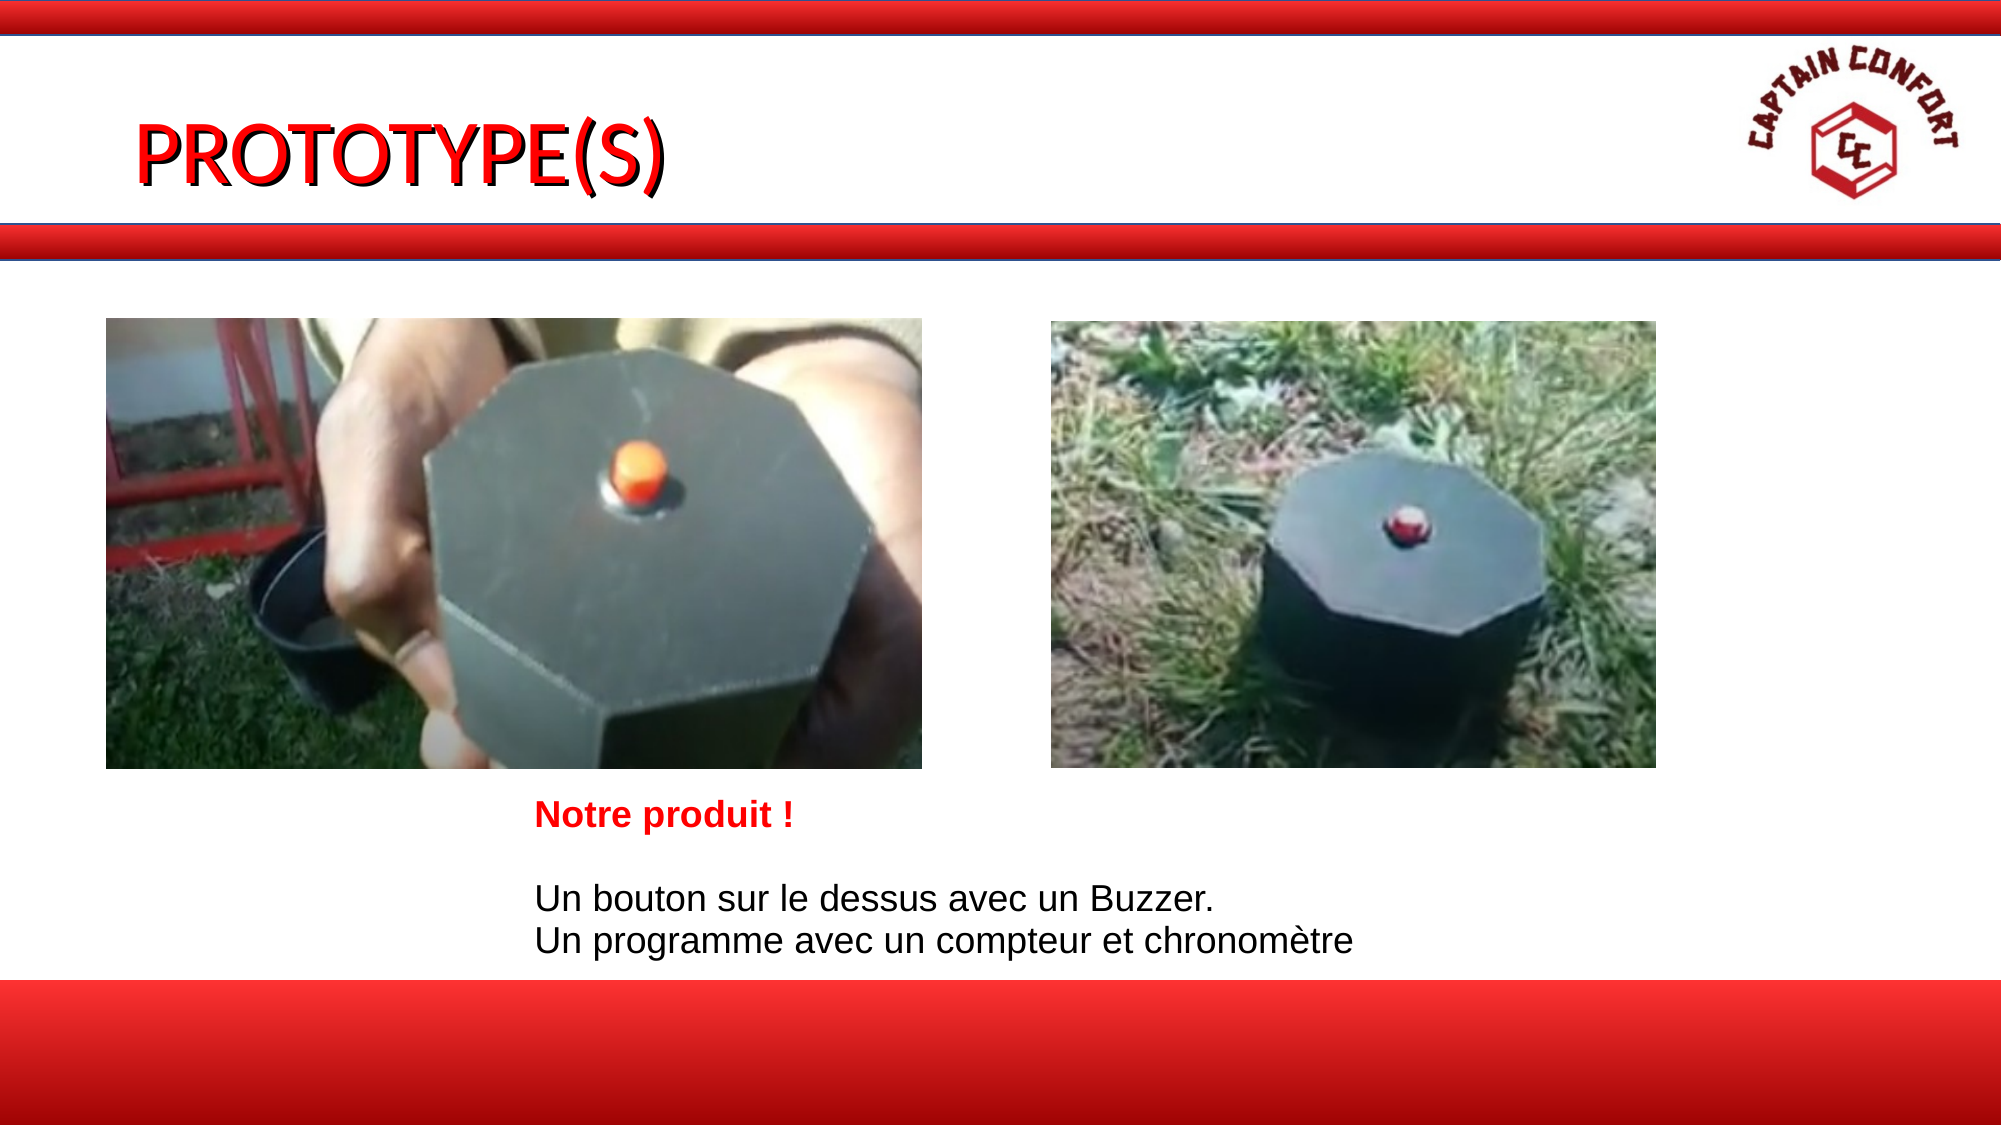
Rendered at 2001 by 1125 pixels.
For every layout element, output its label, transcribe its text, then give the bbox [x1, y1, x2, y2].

text_box Notre produit ! Un bouton sur le dessus avec un Buzzer. Un programme avec un compteur et chronomètre [519, 785, 1867, 969]
text_box PROTOTYPE(S) [118, 83, 1726, 211]
picture [1051, 321, 1656, 768]
picture [106, 318, 922, 769]
picture [1726, 36, 1995, 223]
